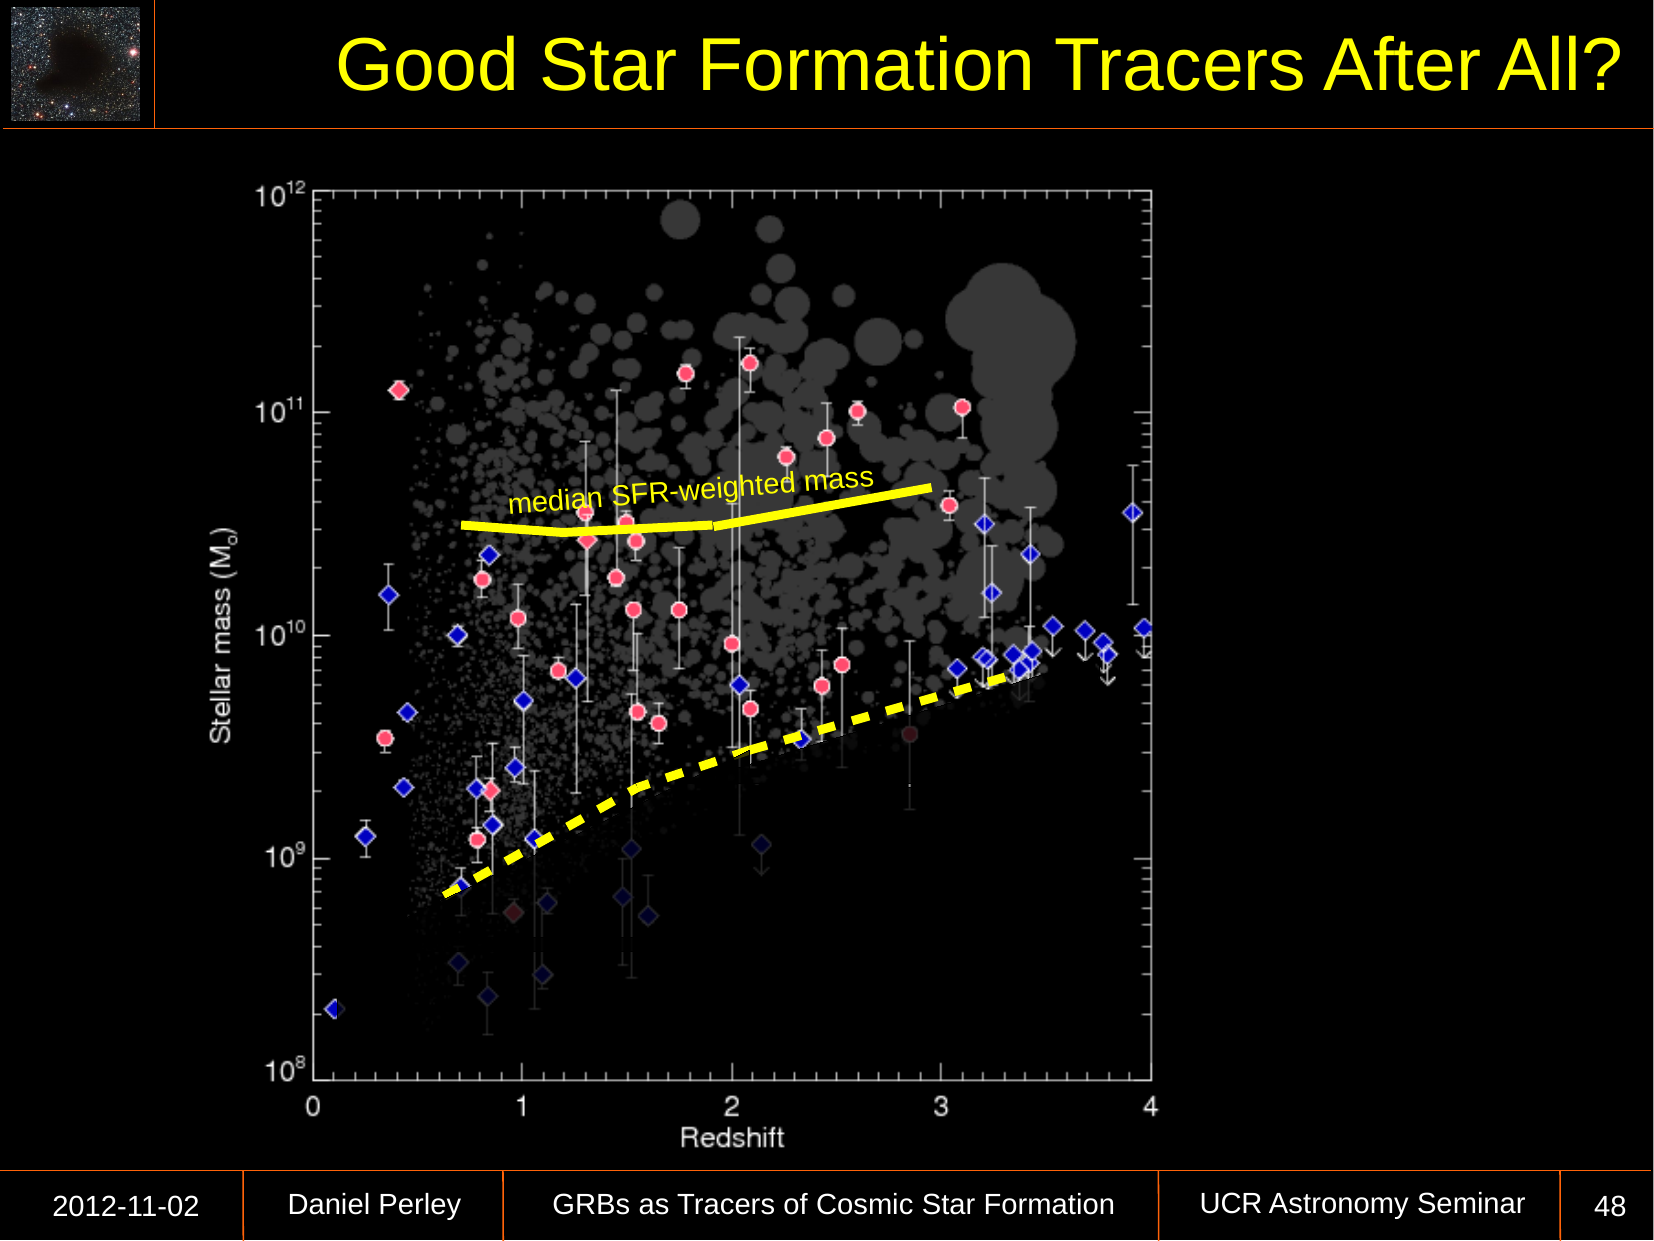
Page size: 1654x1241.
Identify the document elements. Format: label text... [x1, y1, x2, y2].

text_box [337, 657, 1126, 1050]
title Good Star Formation Tracers After All? [187, 21, 1624, 108]
picture [11, 7, 140, 121]
picture [181, 150, 1180, 1164]
text_box median SFR-weighted mass [491, 446, 948, 530]
